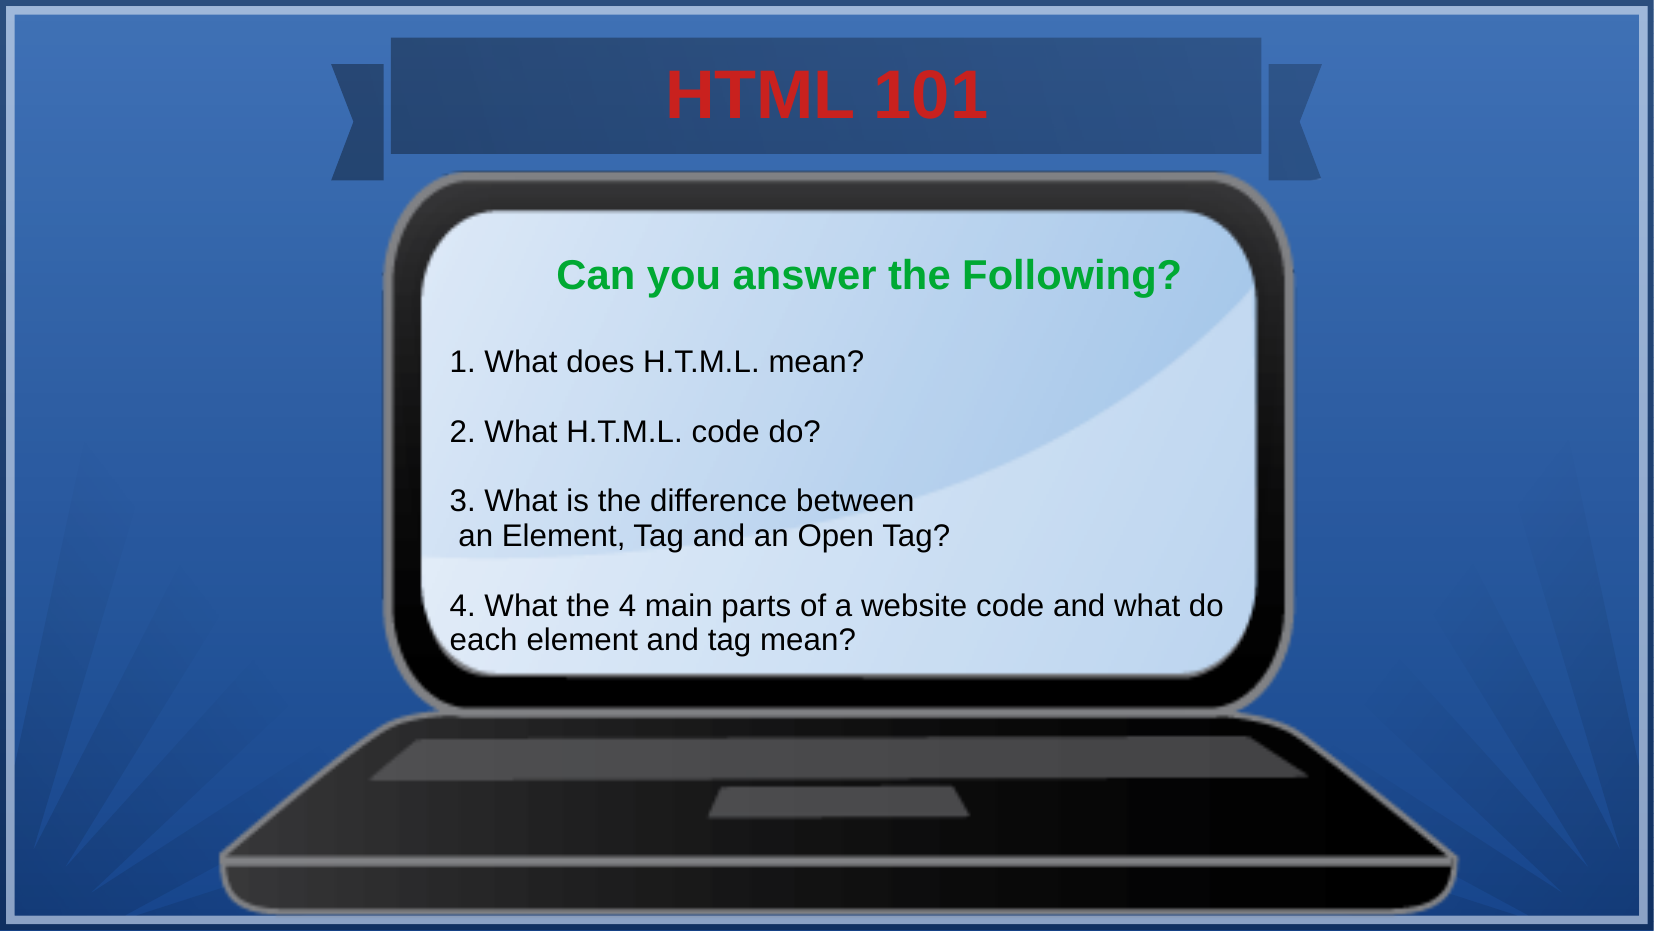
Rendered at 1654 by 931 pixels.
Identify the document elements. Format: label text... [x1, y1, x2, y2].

subtitle Can you answer the Following? 1. What does H.T.M.L. mean? 2. What H.T.M.L. code do? 3. What is the difference between an Element, Tag and an Open Tag? 4. What the 4 main parts of a website code and what do each element and tag mean? [449, 251, 1290, 658]
title HTML 101 [389, 35, 1264, 154]
picture [164, 119, 1514, 931]
